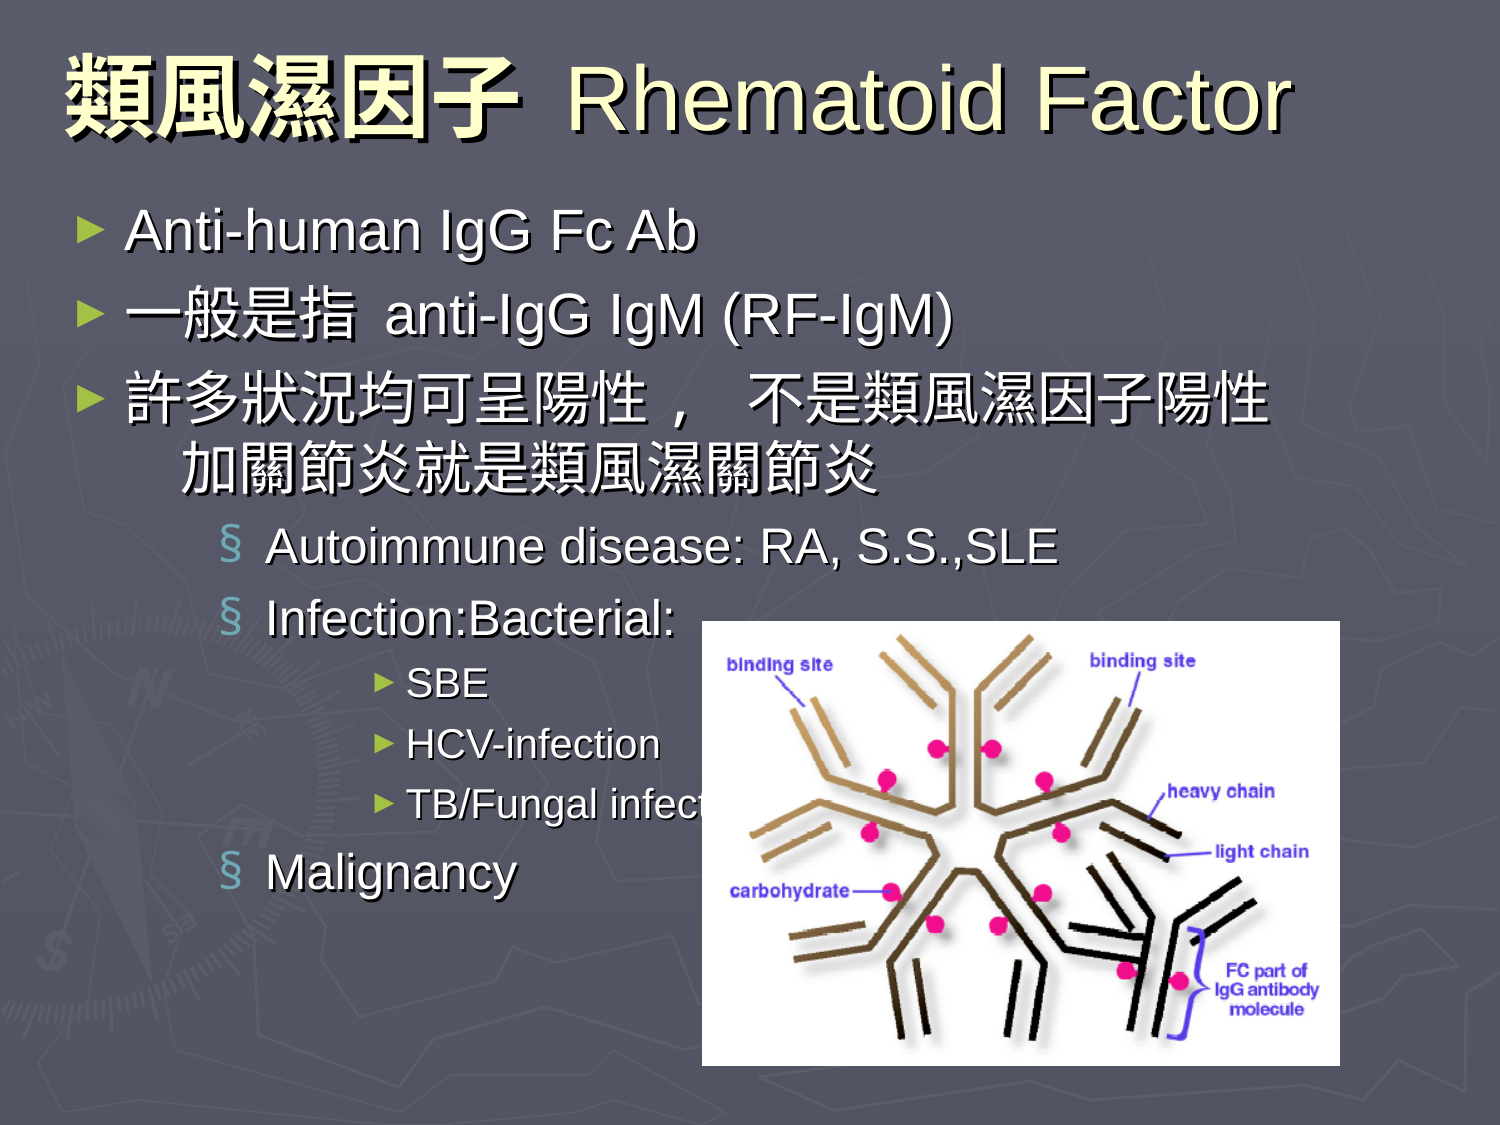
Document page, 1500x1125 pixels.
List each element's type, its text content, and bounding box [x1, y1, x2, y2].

list Anti-human IgG Fc Ab 一般是指 anti-IgG IgM (RF-IgM) 許多狀況均可呈陽性, 不是類風濕因子陽性加關節炎就是類風濕關節炎 Autoimmune disease: RA, S.S.,SLE Infection:Bacterial: SBE HCV-infection TB/Fungal infection Malignancy [53, 184, 1317, 988]
title 類風濕因子 Rhematoid Factor [41, 0, 1317, 188]
picture [702, 621, 1340, 1066]
